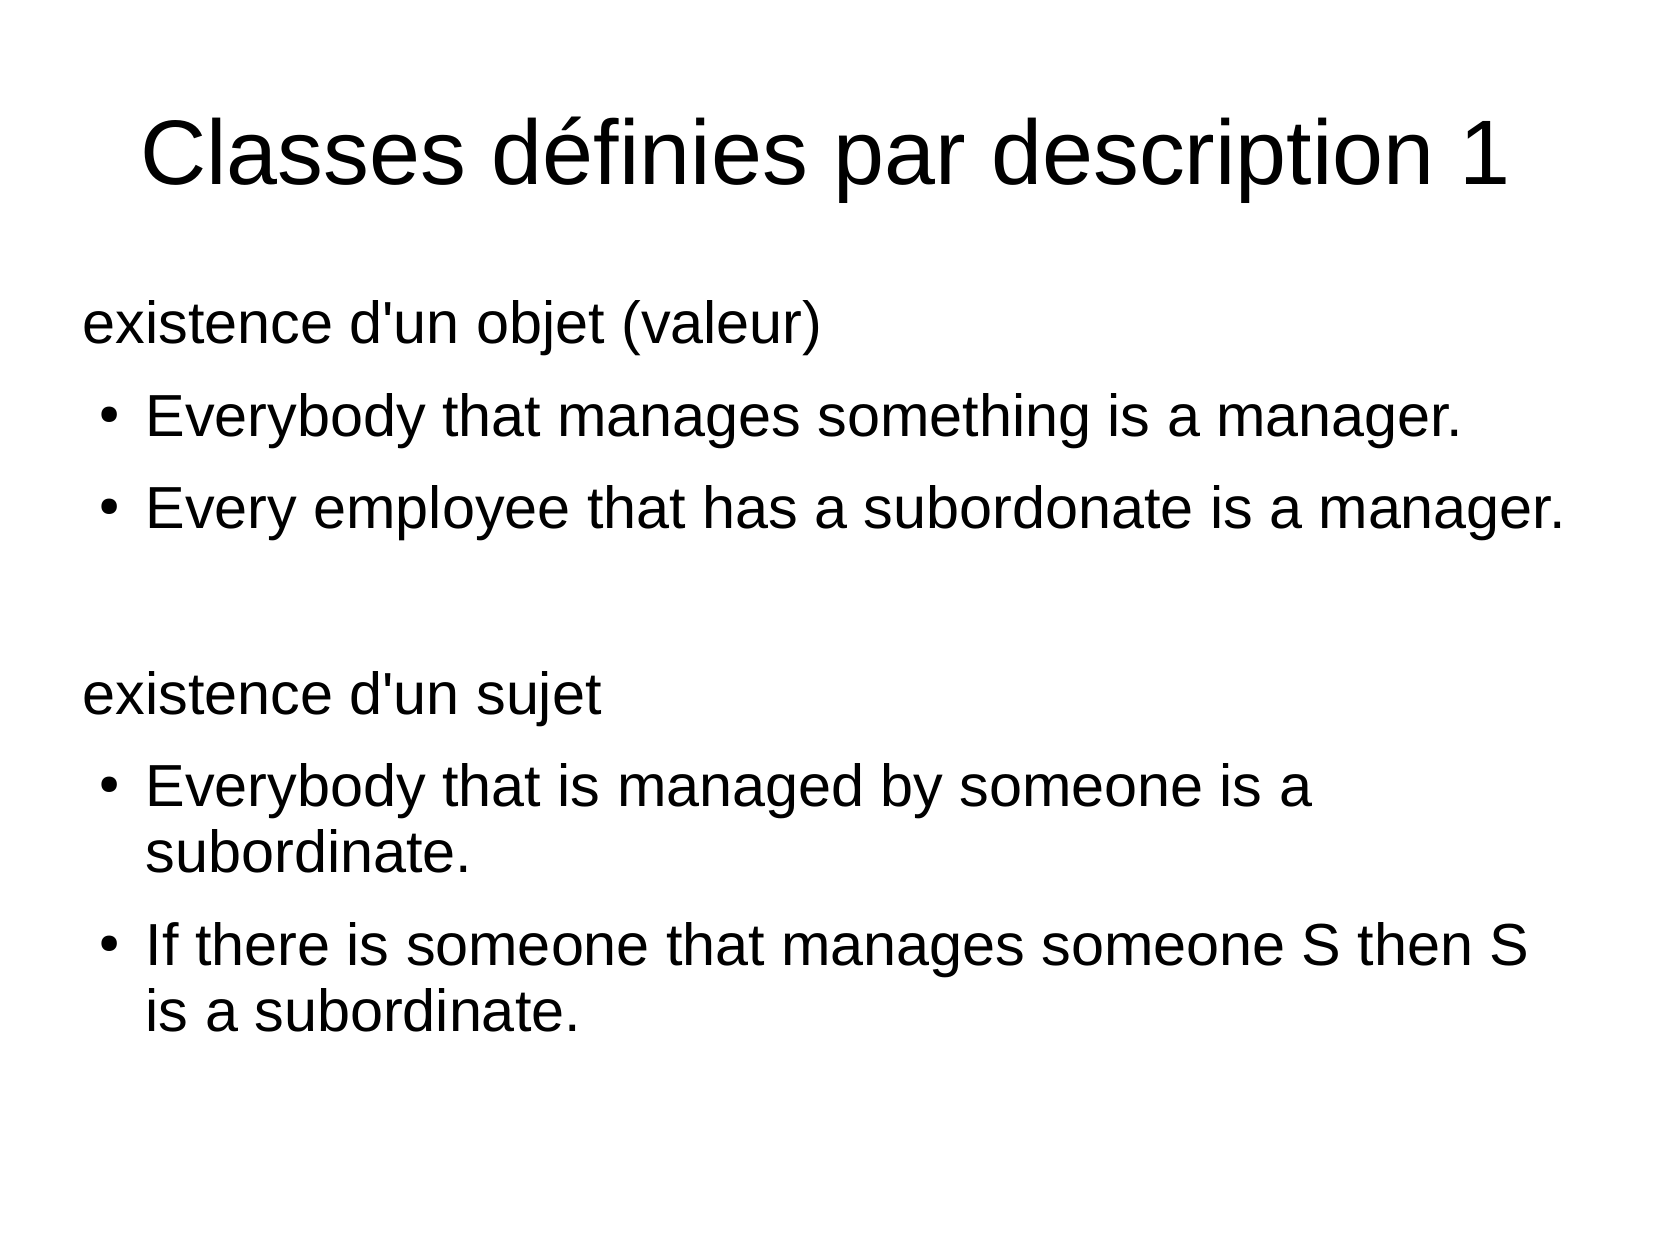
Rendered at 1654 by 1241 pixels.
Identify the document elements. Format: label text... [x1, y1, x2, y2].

title Classes définies par description 1 [82, 56, 1571, 250]
list existence d'un objet (valeur) Everybody that manages something is a manager. Every employee that has a subordonate is a manager. existence d'un sujet Everybody that is managed by someone is a subordinate. If there is someone that manages someone S then S is a subordinate. [82, 290, 1571, 1109]
